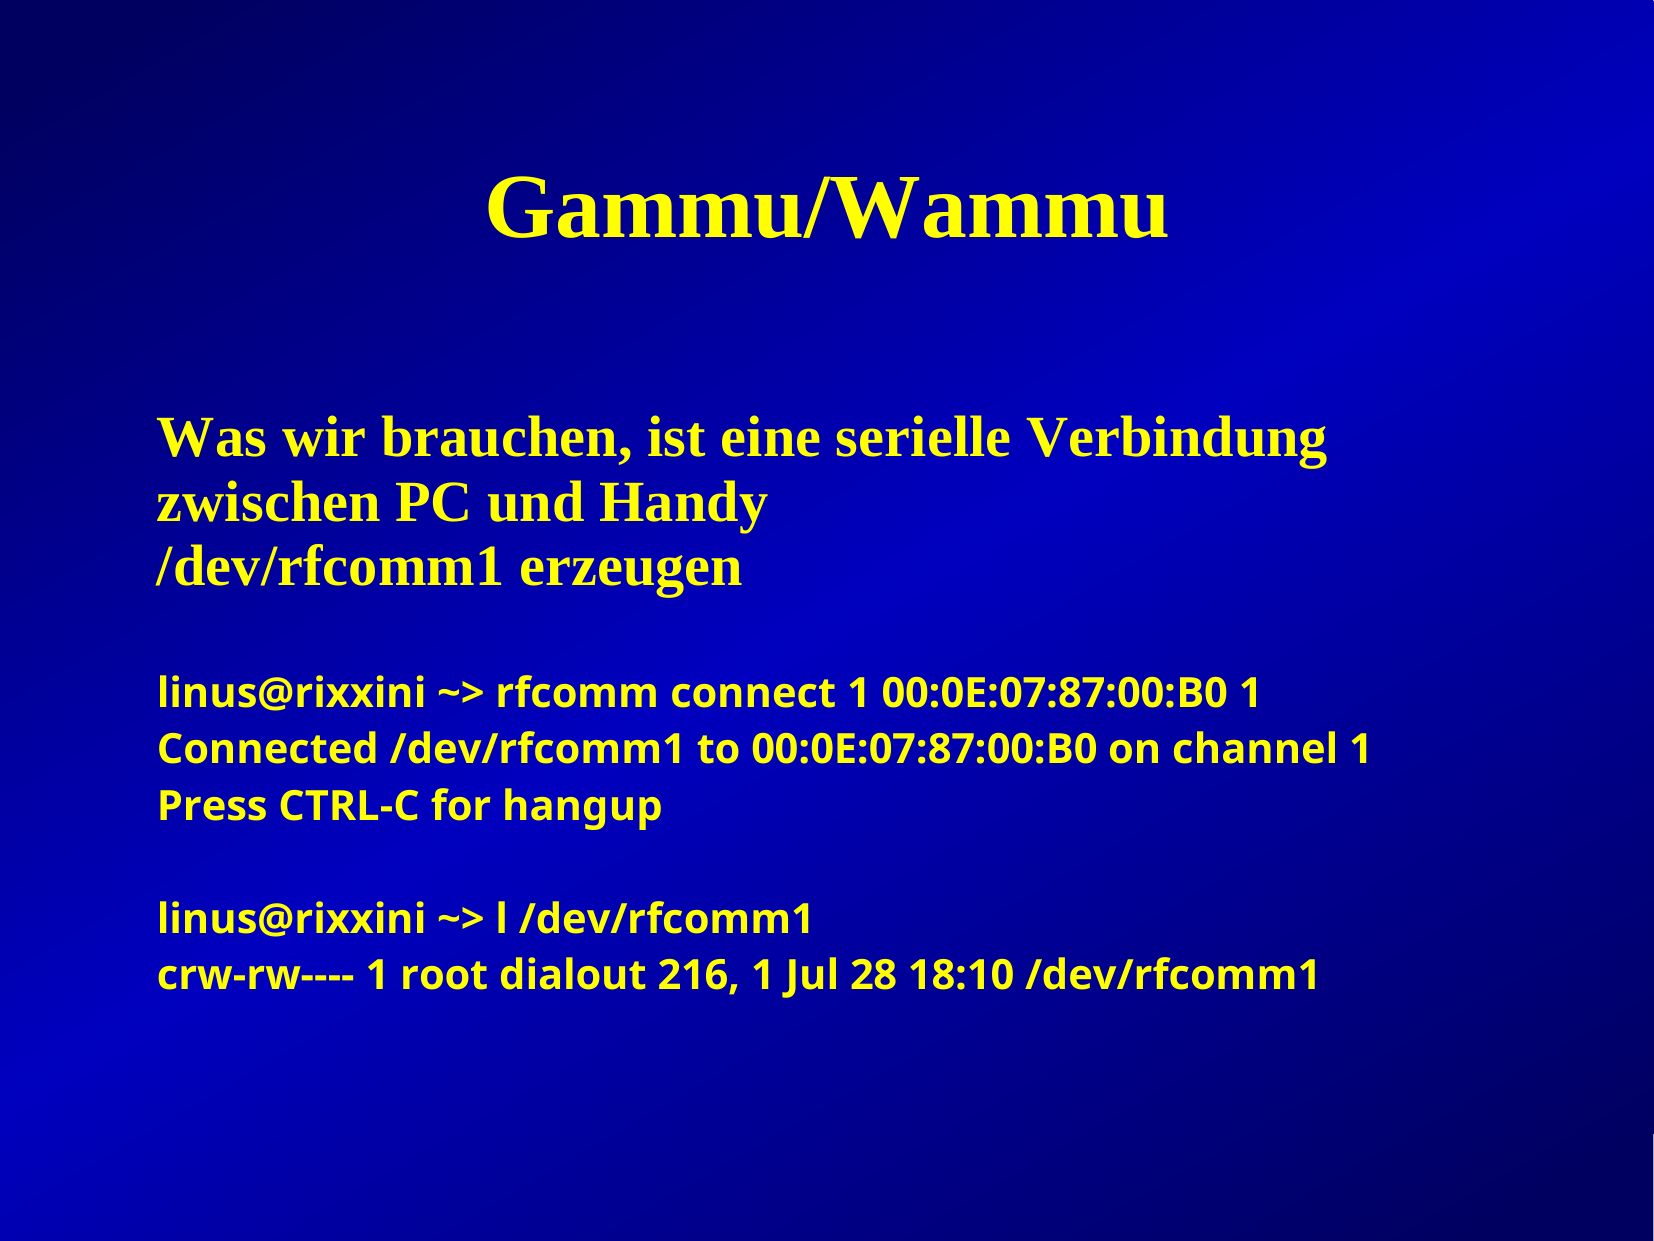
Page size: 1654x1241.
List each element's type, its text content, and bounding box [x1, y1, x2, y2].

title Gammu/Wammu [121, 102, 1534, 311]
subtitle Was wir brauchen, ist eine serielle Verbindung zwischen PC und Handy /dev/rfcomm1 erzeugen linus@rixxini ~> rfcomm connect 1 00:0E:07:87:00:B0 1 Connected /dev/rfcomm1 to 00:0E:07:87:00:B0 on channel 1 Press CTRL-C for hangup linus@rixxini ~> l /dev/rfcomm1 crw-rw---- 1 root dialout 216, 1 Jul 28 18:10 /dev/rfcomm1 [121, 344, 1654, 1127]
